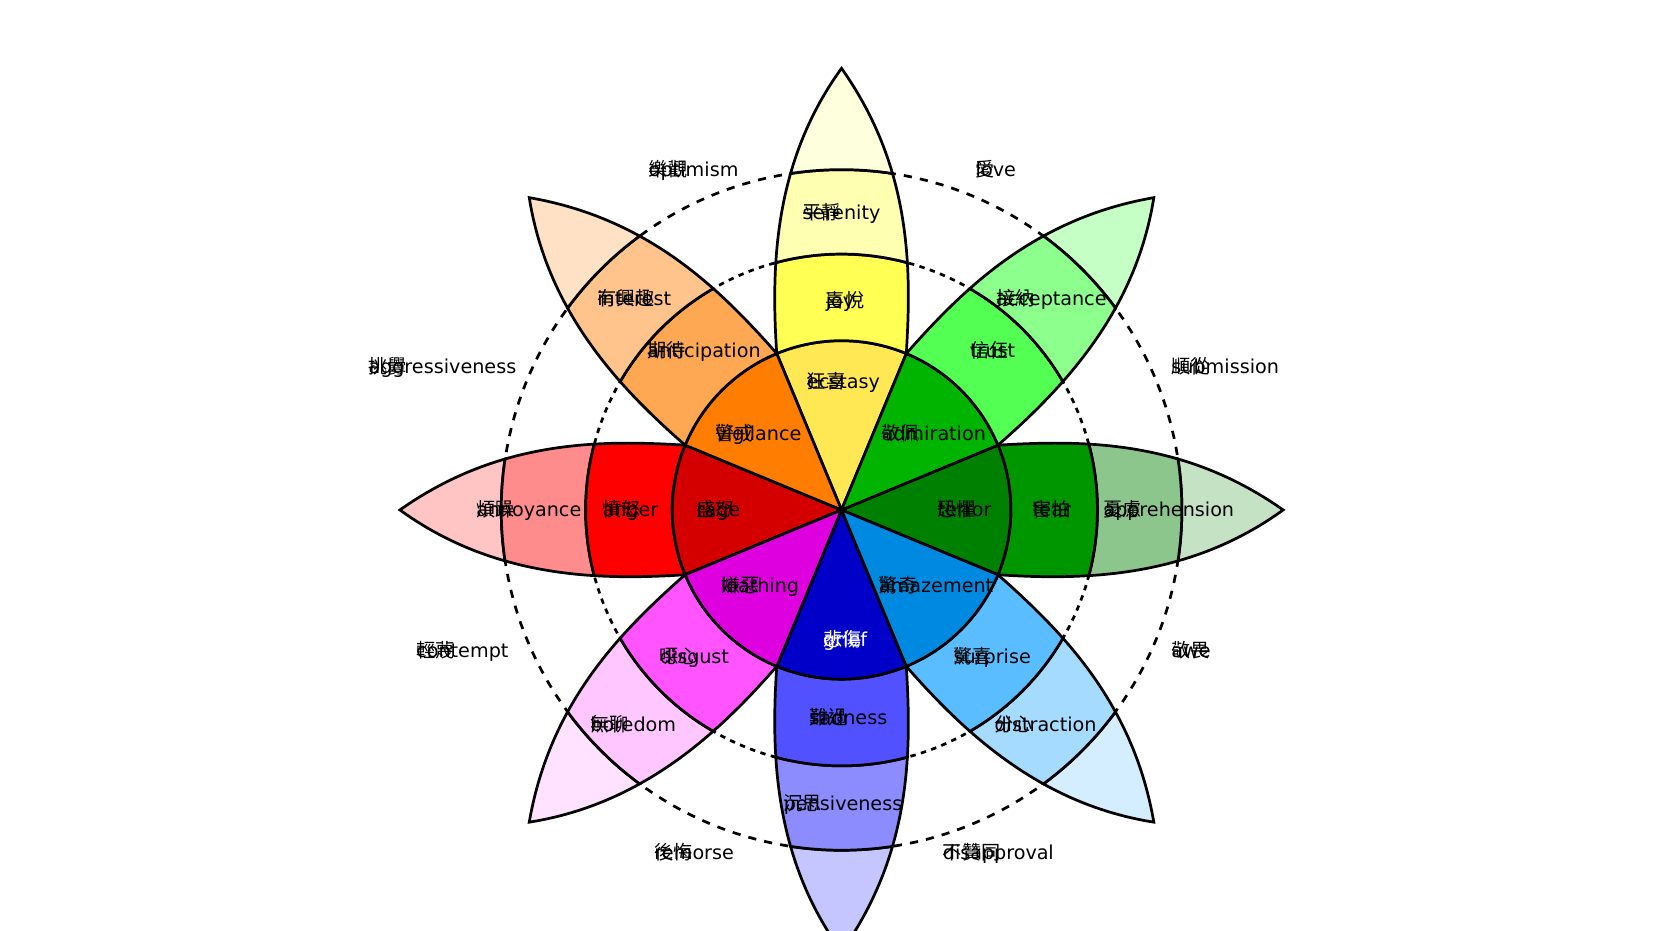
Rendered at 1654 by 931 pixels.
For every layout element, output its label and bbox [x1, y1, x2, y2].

picture [354, 15, 1329, 931]
